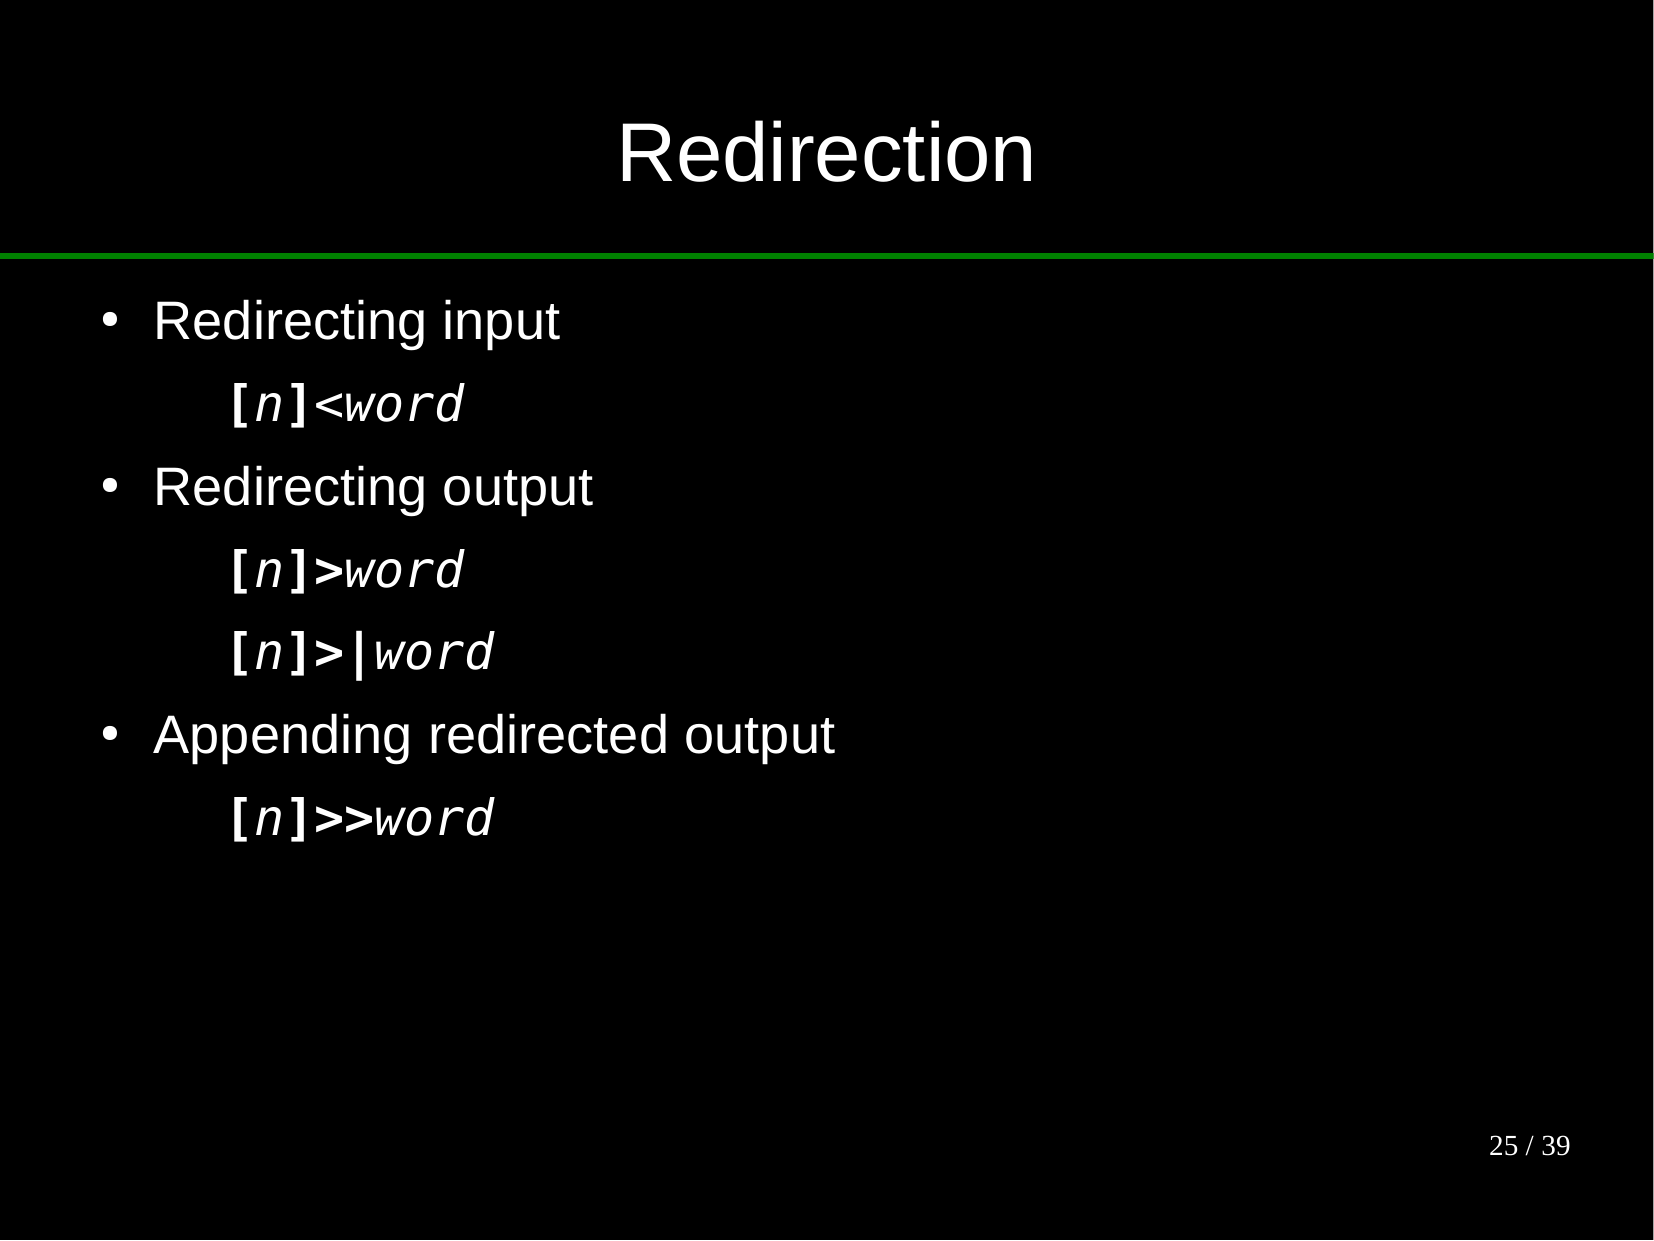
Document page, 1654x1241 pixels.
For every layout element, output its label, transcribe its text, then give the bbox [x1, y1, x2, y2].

list Redirecting input [n]<word Redirecting output [n]>word [n]>|word Appending redirected output [n]>>word [82, 290, 1538, 1010]
title Redirection [82, 49, 1571, 257]
